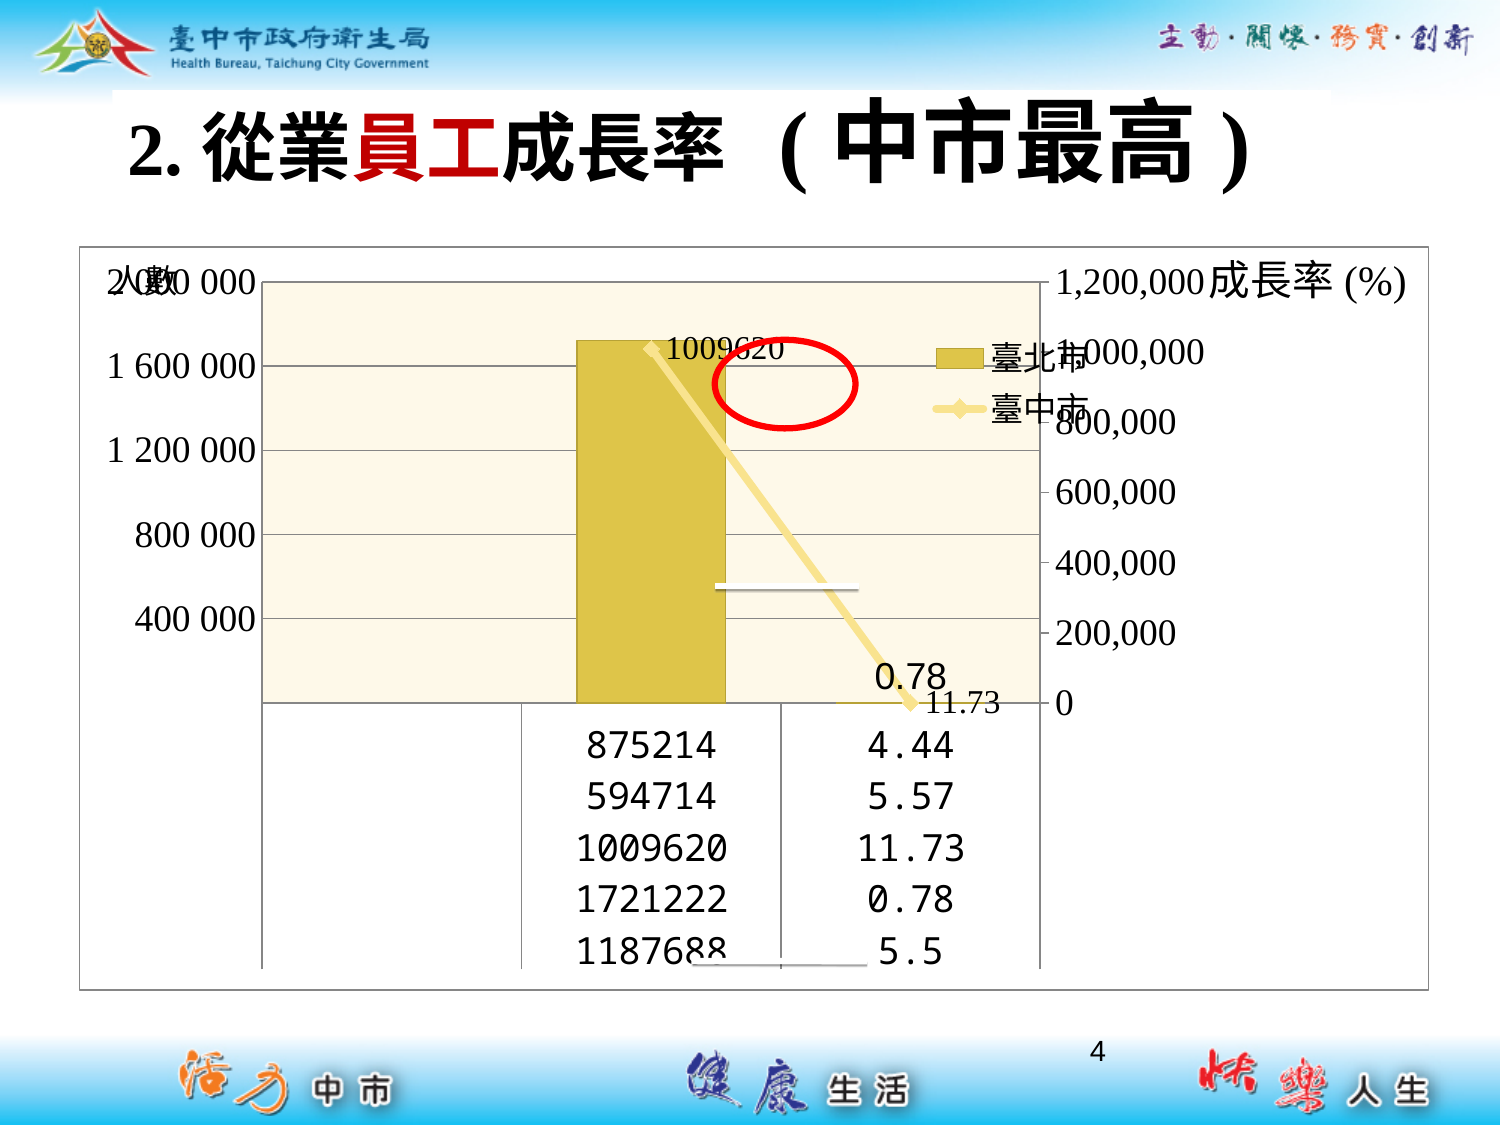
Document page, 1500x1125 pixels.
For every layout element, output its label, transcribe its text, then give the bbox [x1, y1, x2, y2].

chart [78, 246, 1430, 991]
title 2.從業員工成長率 (中市最高) [112, 90, 1332, 220]
text_box 成長率(%) [1171, 246, 1445, 321]
text_box [1074, 1024, 1426, 1103]
text_box 人數 [96, 252, 203, 336]
